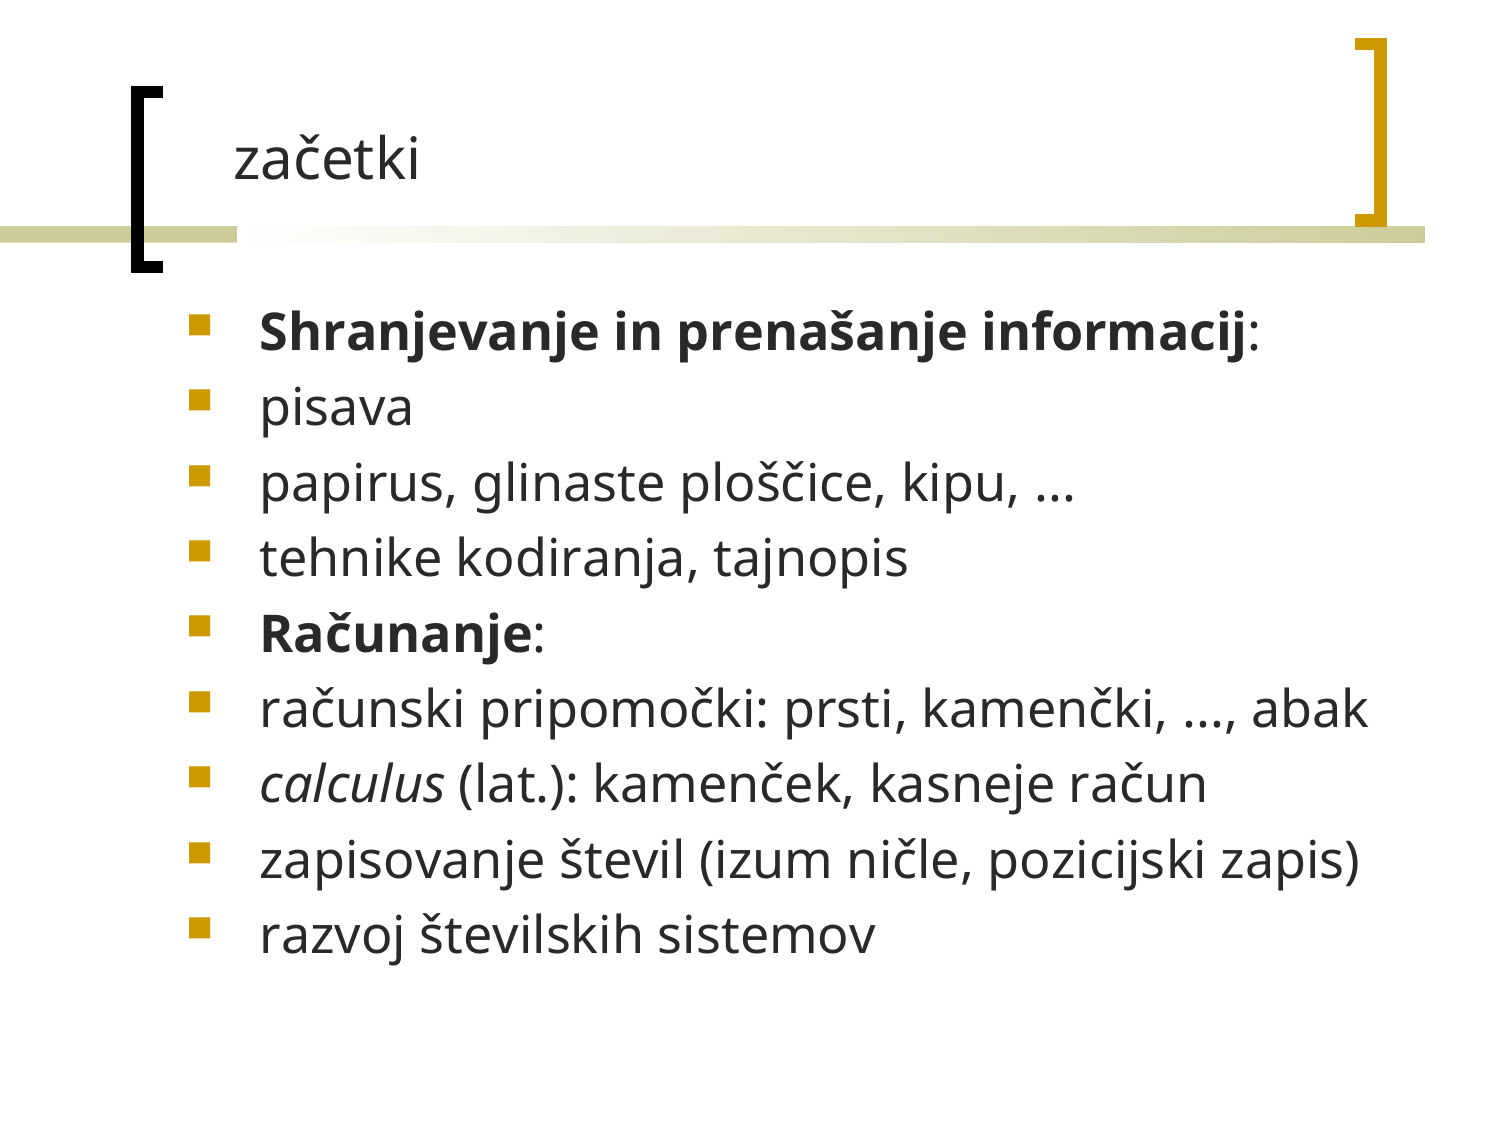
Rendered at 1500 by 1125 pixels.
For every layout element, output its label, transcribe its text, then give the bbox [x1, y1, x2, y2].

text_box začetki [218, 113, 1247, 200]
list Shranjevanje in prenašanje informacij: pisava papirus, glinaste ploščice, kipu, ... tehnike kodiranja, tajnopis Računanje: računski pripomočki: prsti, kamenčki, ..., abak calculus (lat.): kamenček, kasneje račun zapisovanje števil (izum ničle, pozicijski zapis) razvoj številskih sistemov [171, 290, 1427, 1036]
